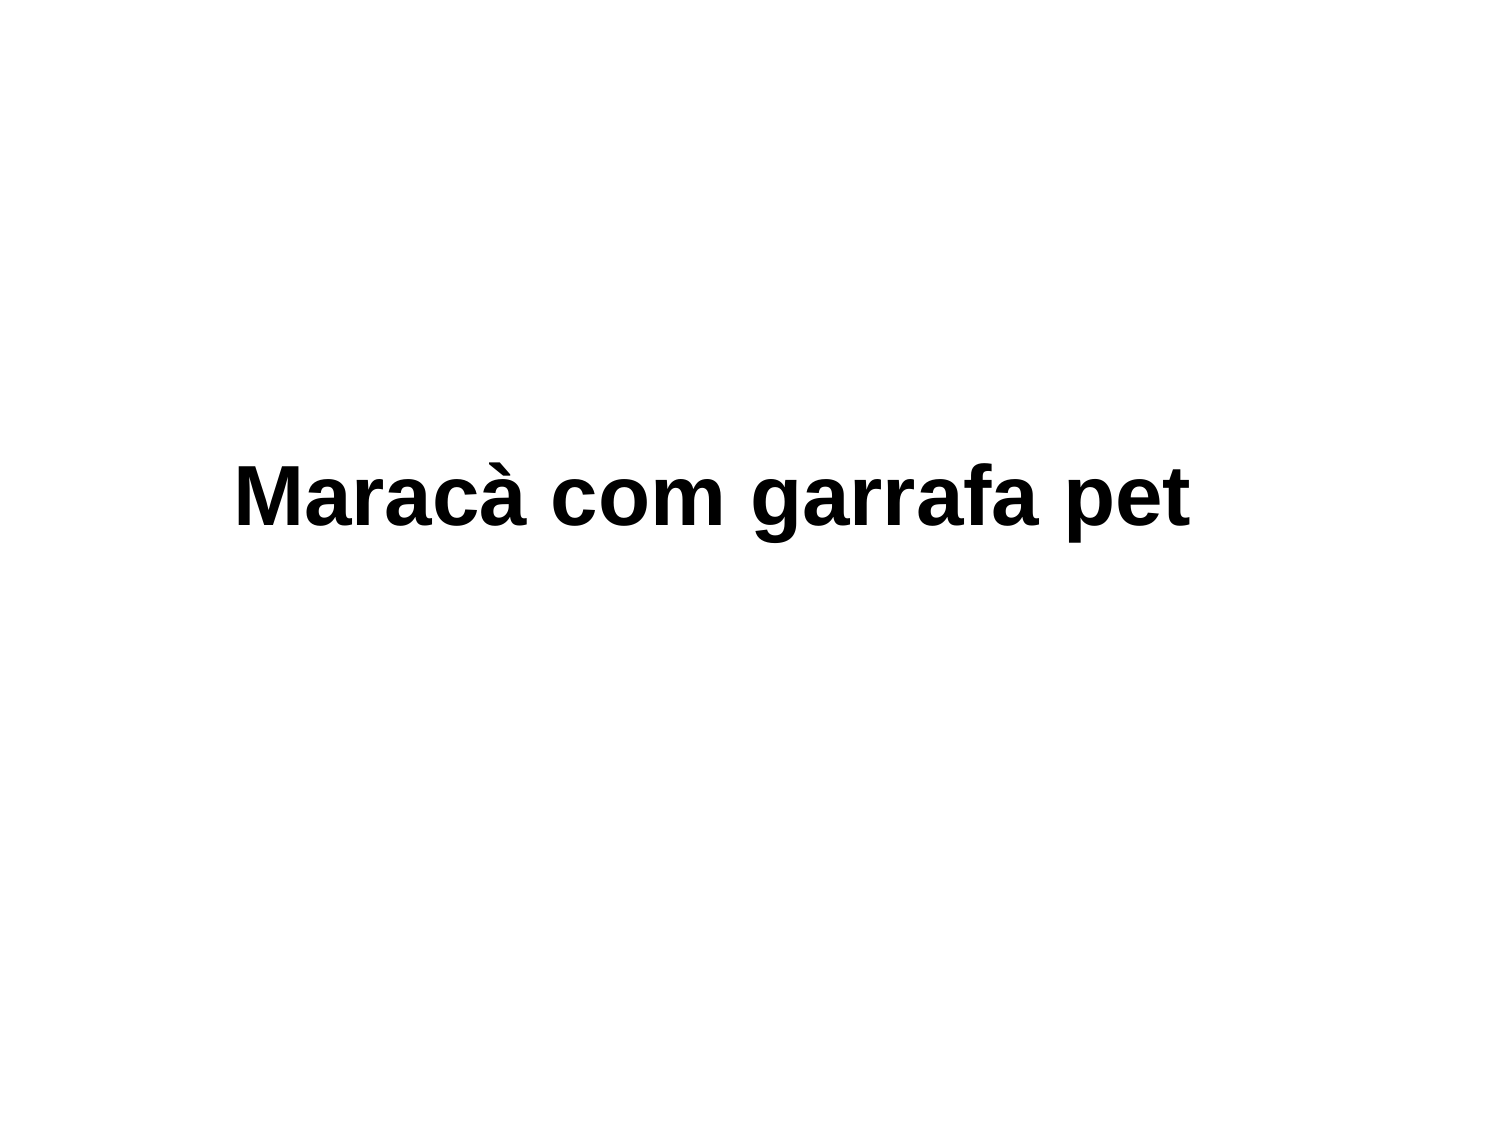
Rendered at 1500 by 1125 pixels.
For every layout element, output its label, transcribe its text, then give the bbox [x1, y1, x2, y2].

title Maracà com garrafa pet [37, 432, 1388, 621]
